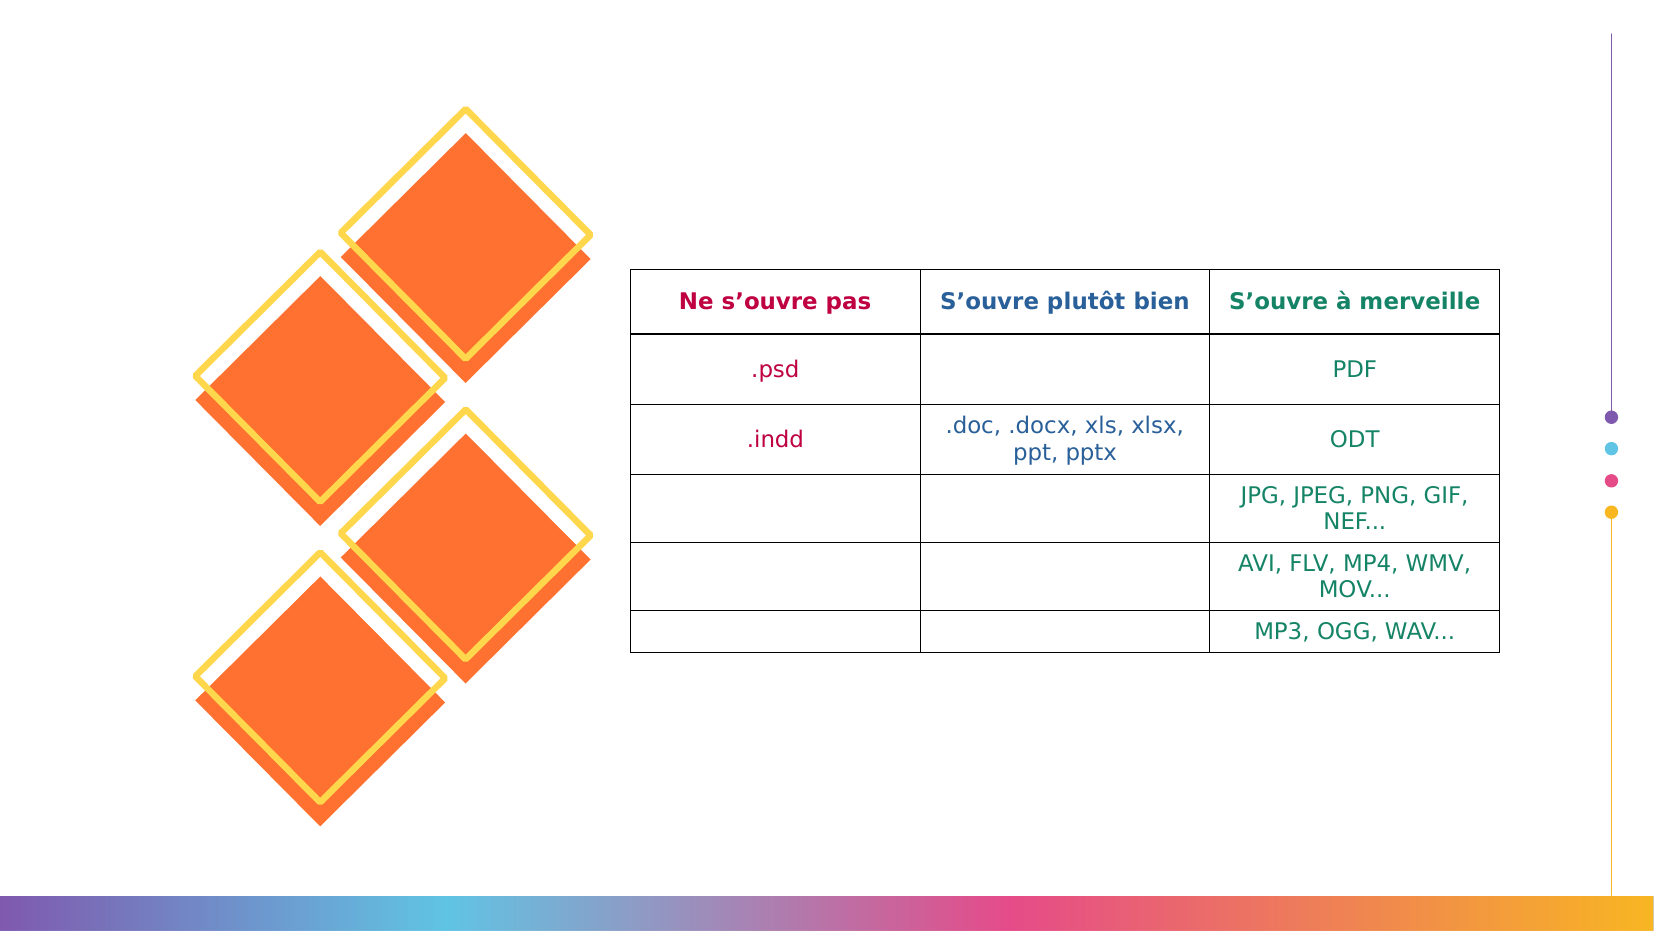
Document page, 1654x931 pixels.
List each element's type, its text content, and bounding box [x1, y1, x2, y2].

table_header S’ouvre à merveille [1210, 270, 1499, 333]
table_cell MP3, OGG, WAV... [1210, 611, 1499, 652]
table_cell ODT [1210, 405, 1499, 474]
table_cell JPG, JPEG, PNG, GIF, NEF... [1210, 475, 1499, 542]
table_cell [631, 543, 920, 610]
table_cell [921, 611, 1209, 652]
table_cell .psd [631, 335, 920, 404]
table_cell [631, 475, 920, 542]
table_header Ne s’ouvre pas [631, 270, 920, 333]
table_cell [921, 335, 1209, 404]
table_cell [921, 475, 1209, 542]
picture [0, 896, 1654, 931]
table_cell AVI, FLV, MP4, WMV, MOV... [1210, 543, 1499, 610]
table_cell .doc, .docx, xls, xlsx, ppt, pptx [921, 405, 1209, 474]
table_cell PDF [1210, 335, 1499, 404]
table_cell .indd [631, 405, 920, 474]
table_header S’ouvre plutôt bien [921, 270, 1209, 333]
table_cell [921, 543, 1209, 610]
table_cell [631, 611, 920, 652]
